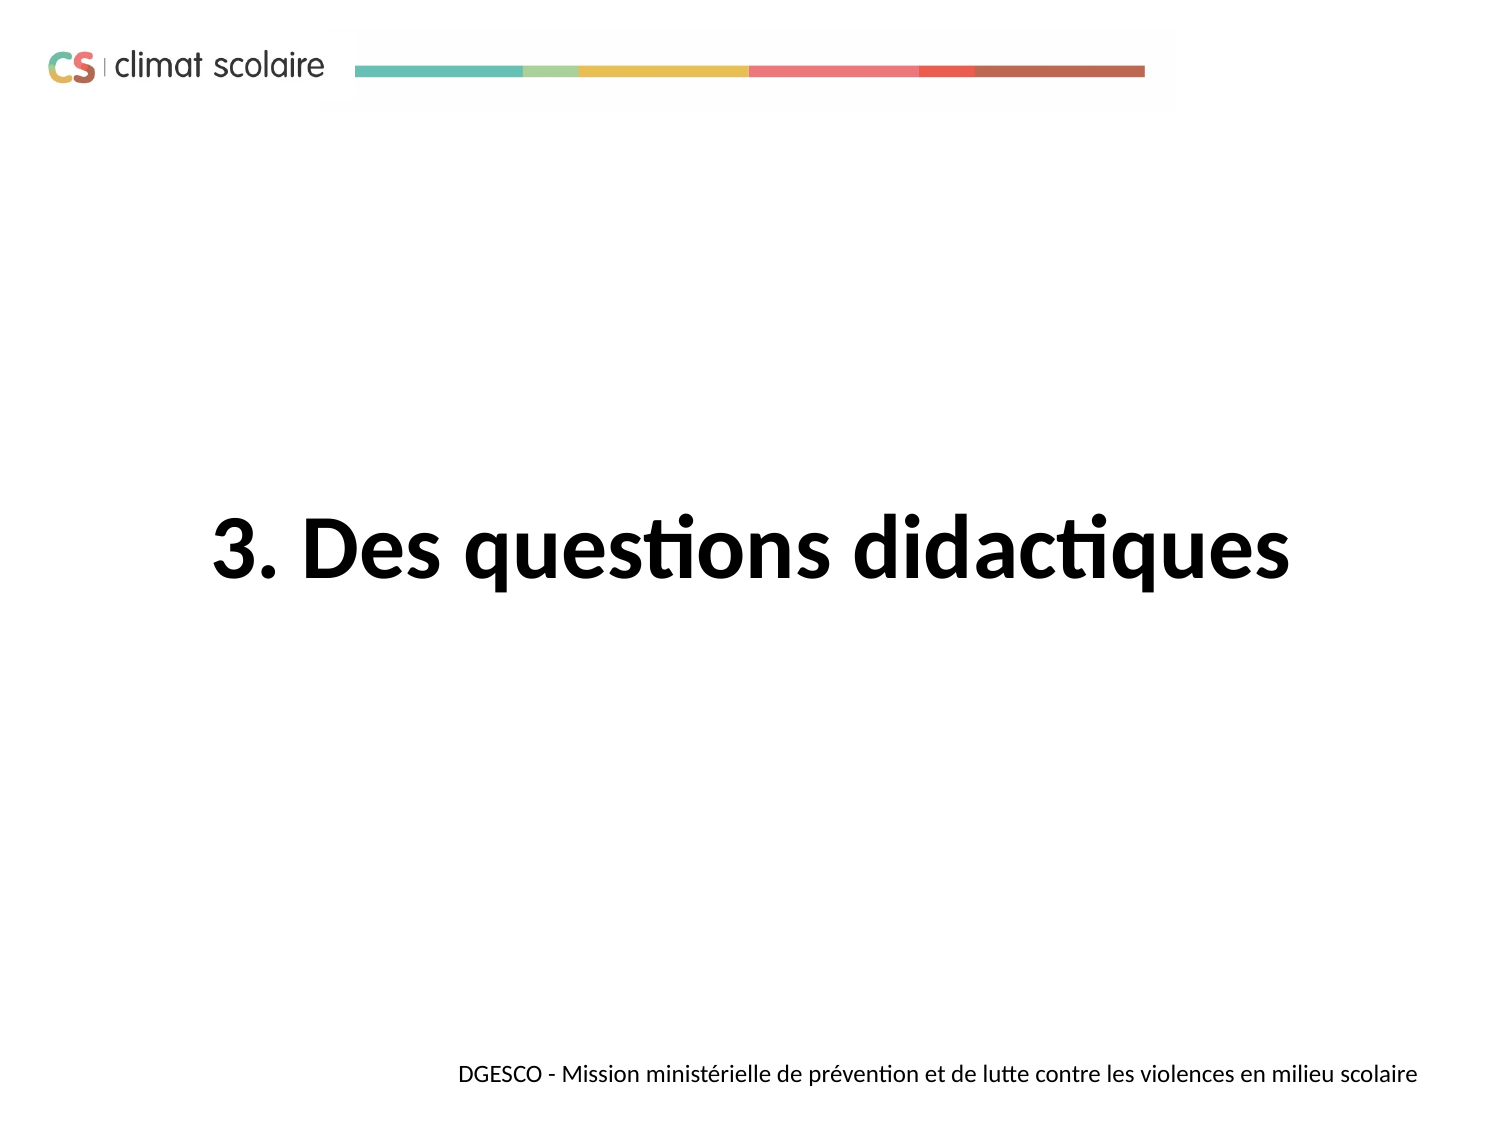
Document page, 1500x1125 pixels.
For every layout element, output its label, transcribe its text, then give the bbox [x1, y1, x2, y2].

picture [26, 30, 1176, 112]
title 3. Des questions didactiques [76, 479, 1427, 728]
